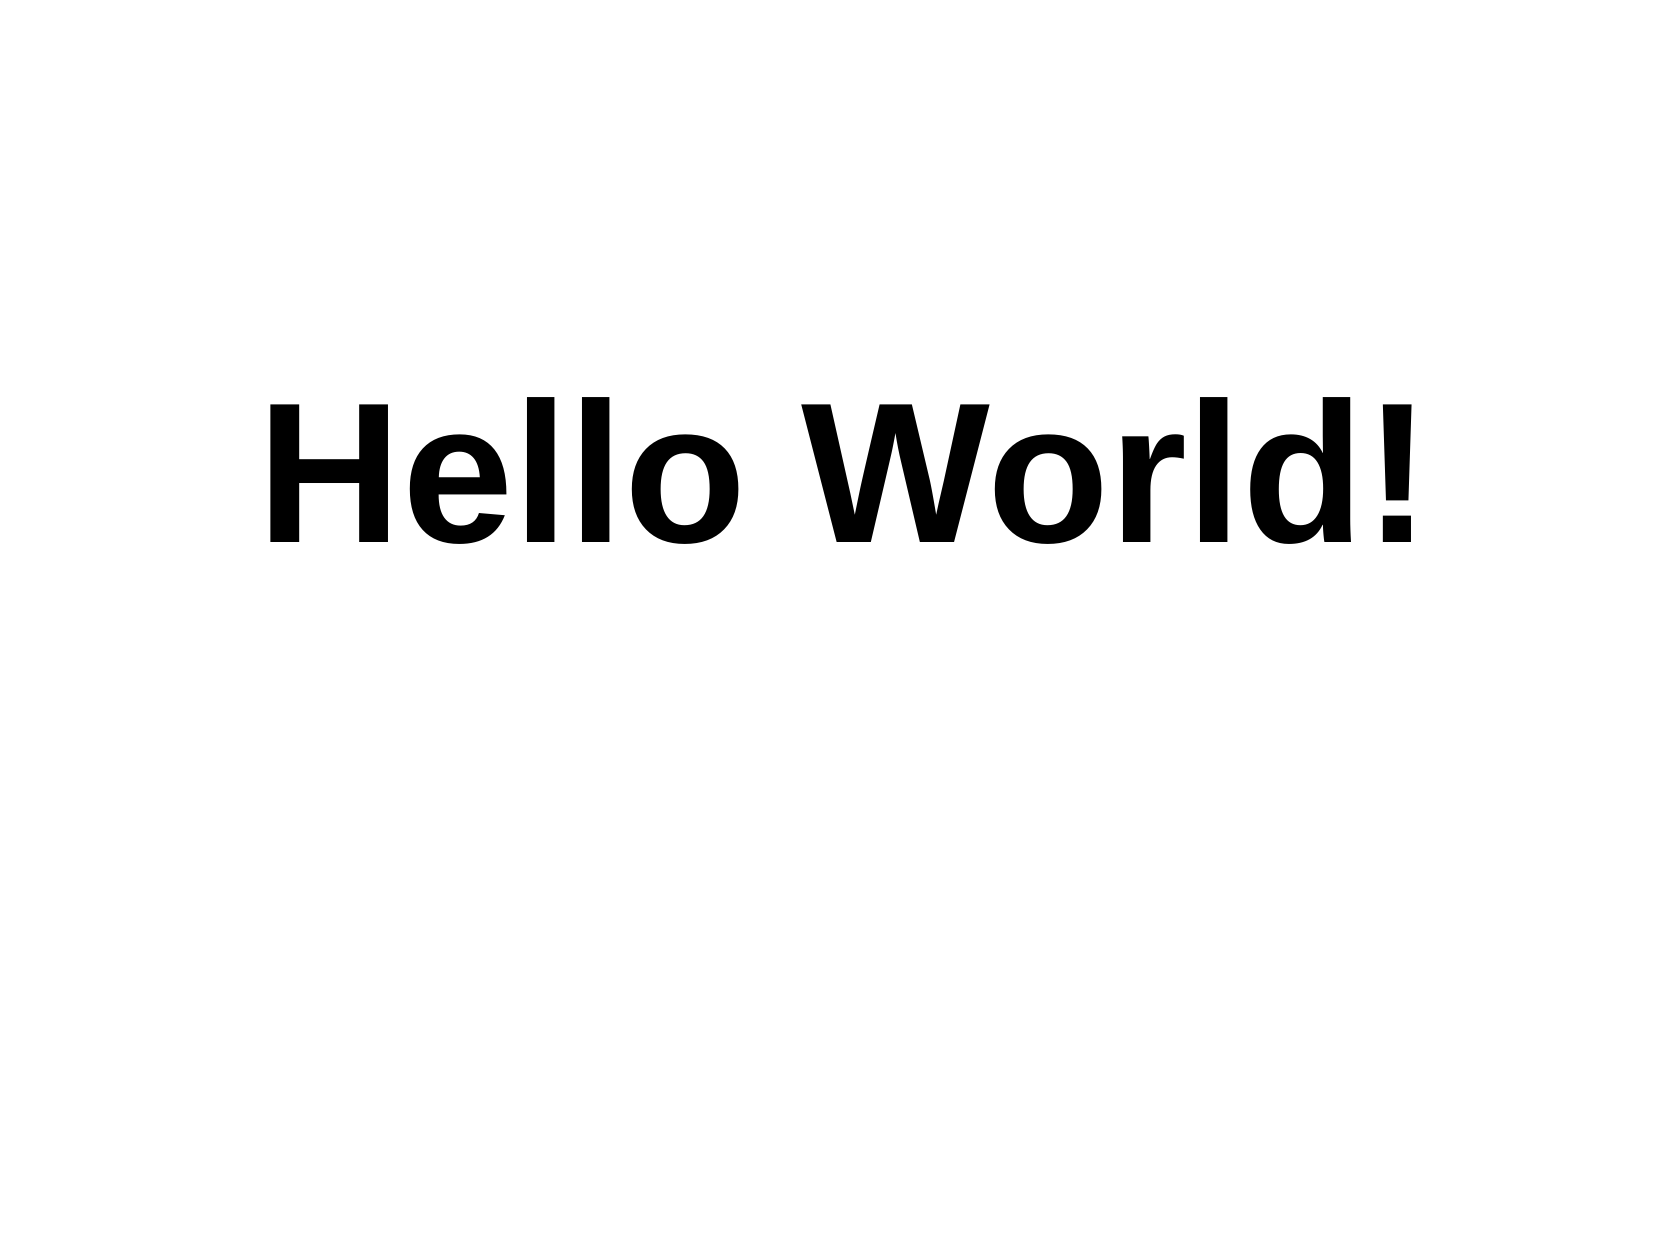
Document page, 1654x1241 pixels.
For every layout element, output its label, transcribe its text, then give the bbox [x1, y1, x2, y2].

text_box Hello World! [243, 354, 1447, 593]
